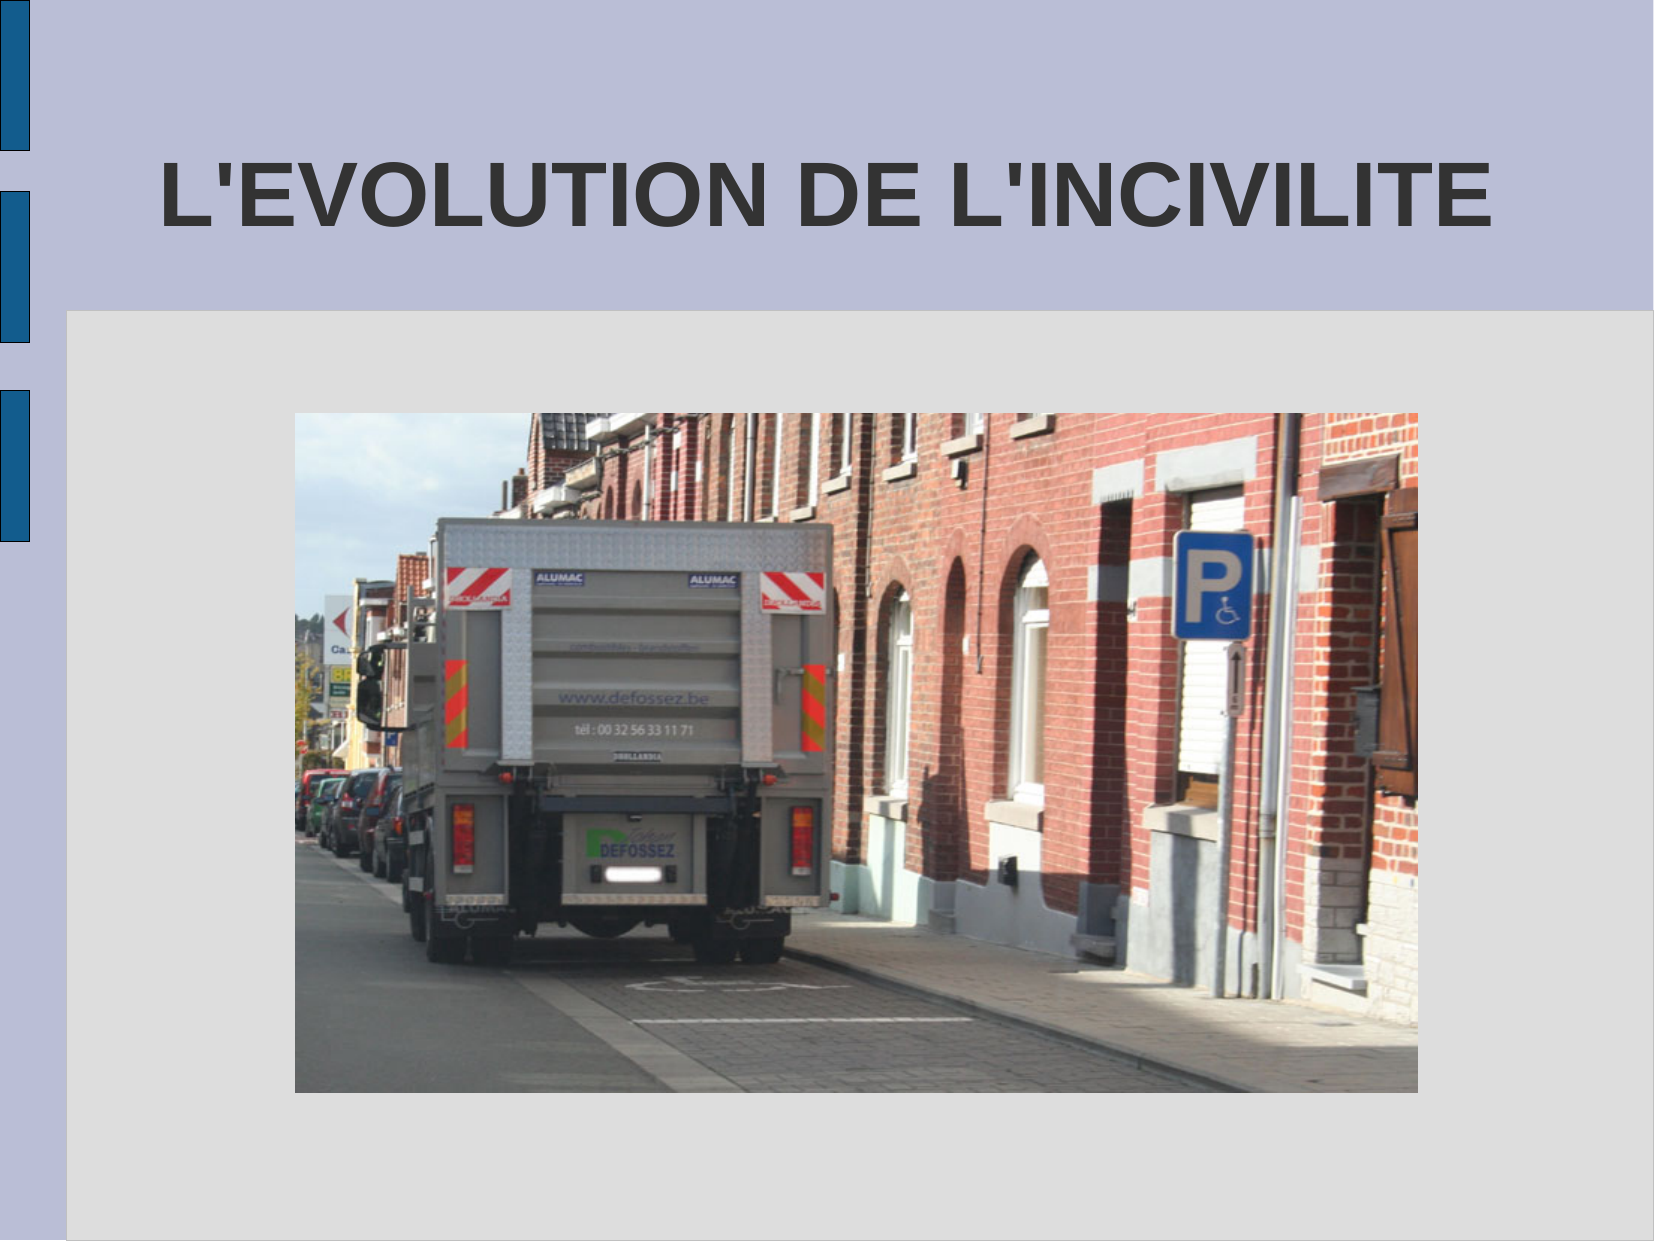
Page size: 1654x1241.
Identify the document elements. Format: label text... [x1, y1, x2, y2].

picture [295, 413, 1418, 1093]
title L'EVOLUTION DE L'INCIVILITE [121, 91, 1534, 299]
